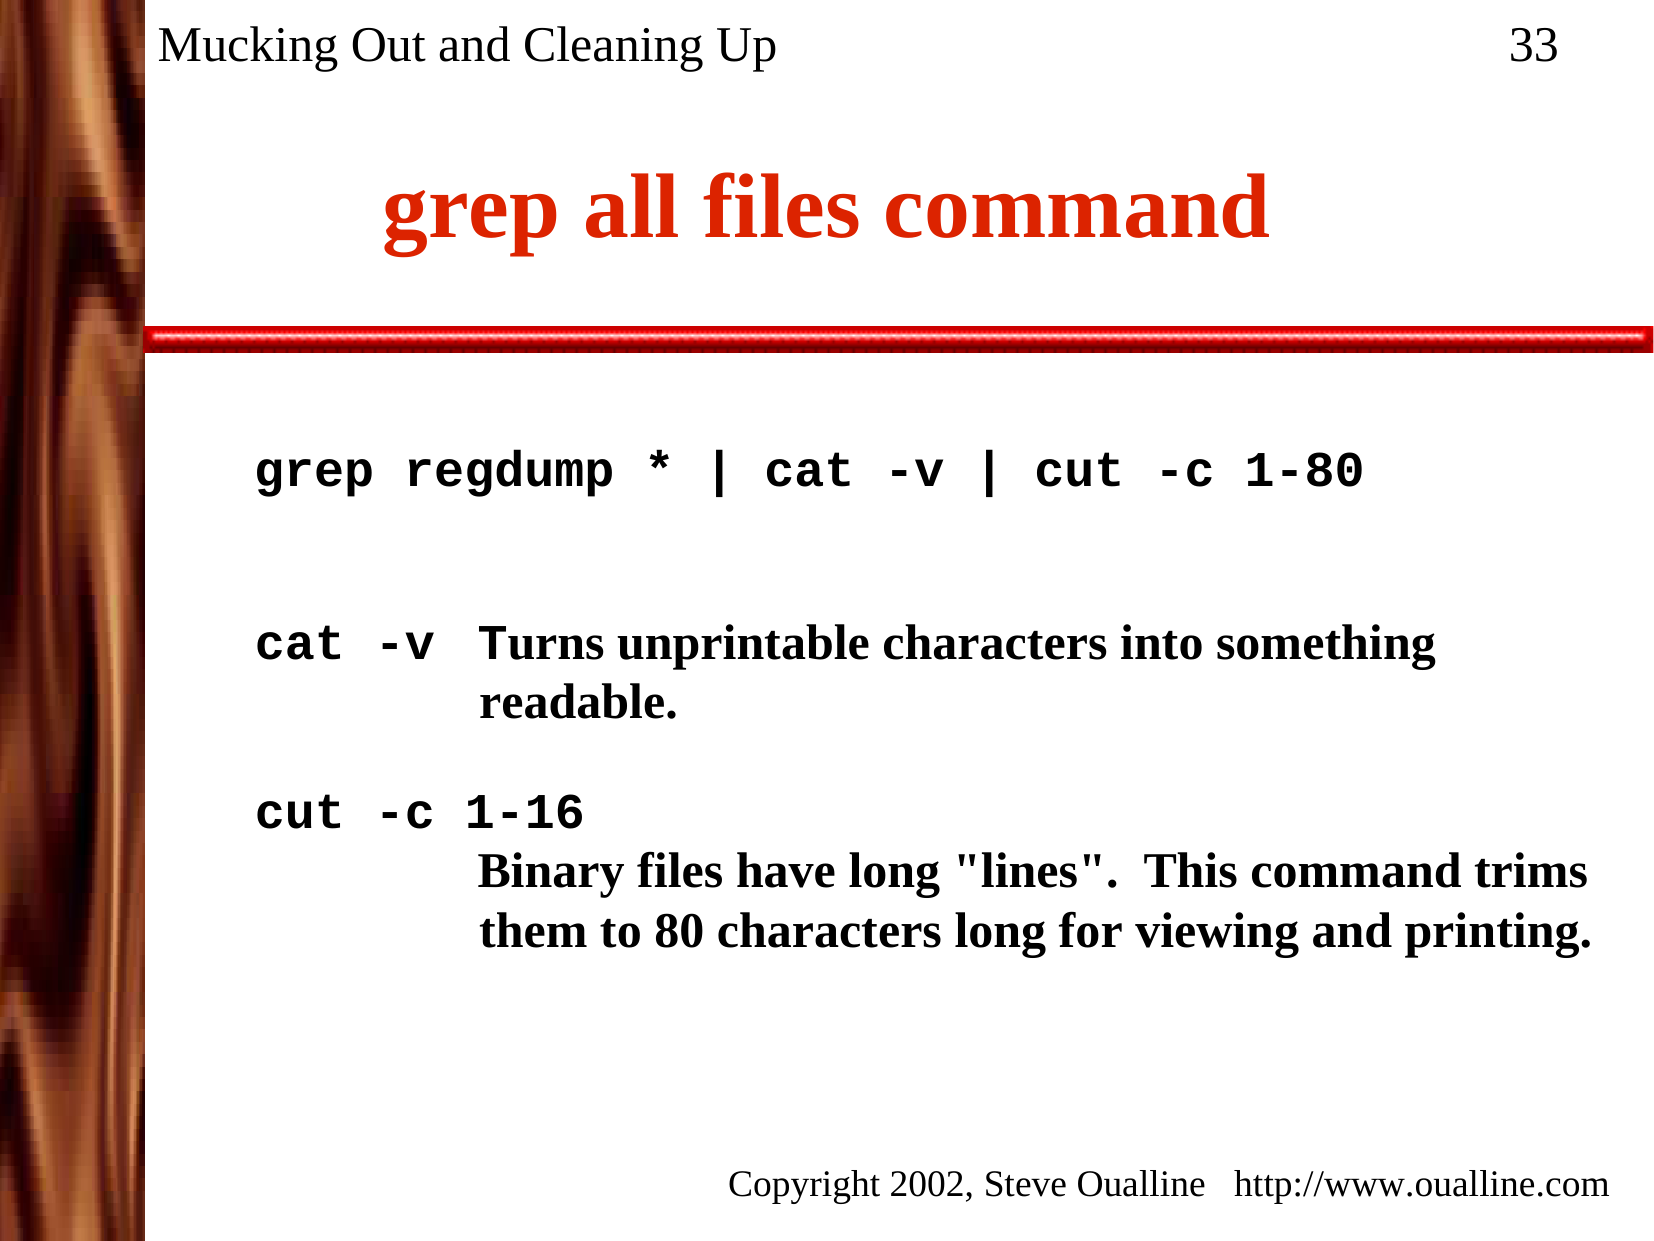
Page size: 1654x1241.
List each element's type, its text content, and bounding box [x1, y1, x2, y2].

text_box grep regdump * | cat -v | cut -c 1-80 cat -v Turns unprintable characters into something readable. cut -c 1-16 Binary files have long "lines". This command trims them to 80 characters long for viewing and printing. [254, 444, 1617, 1152]
subtitle [121, 344, 1534, 1127]
title grep all files command [121, 102, 1534, 310]
picture [0, 0, 1654, 1241]
